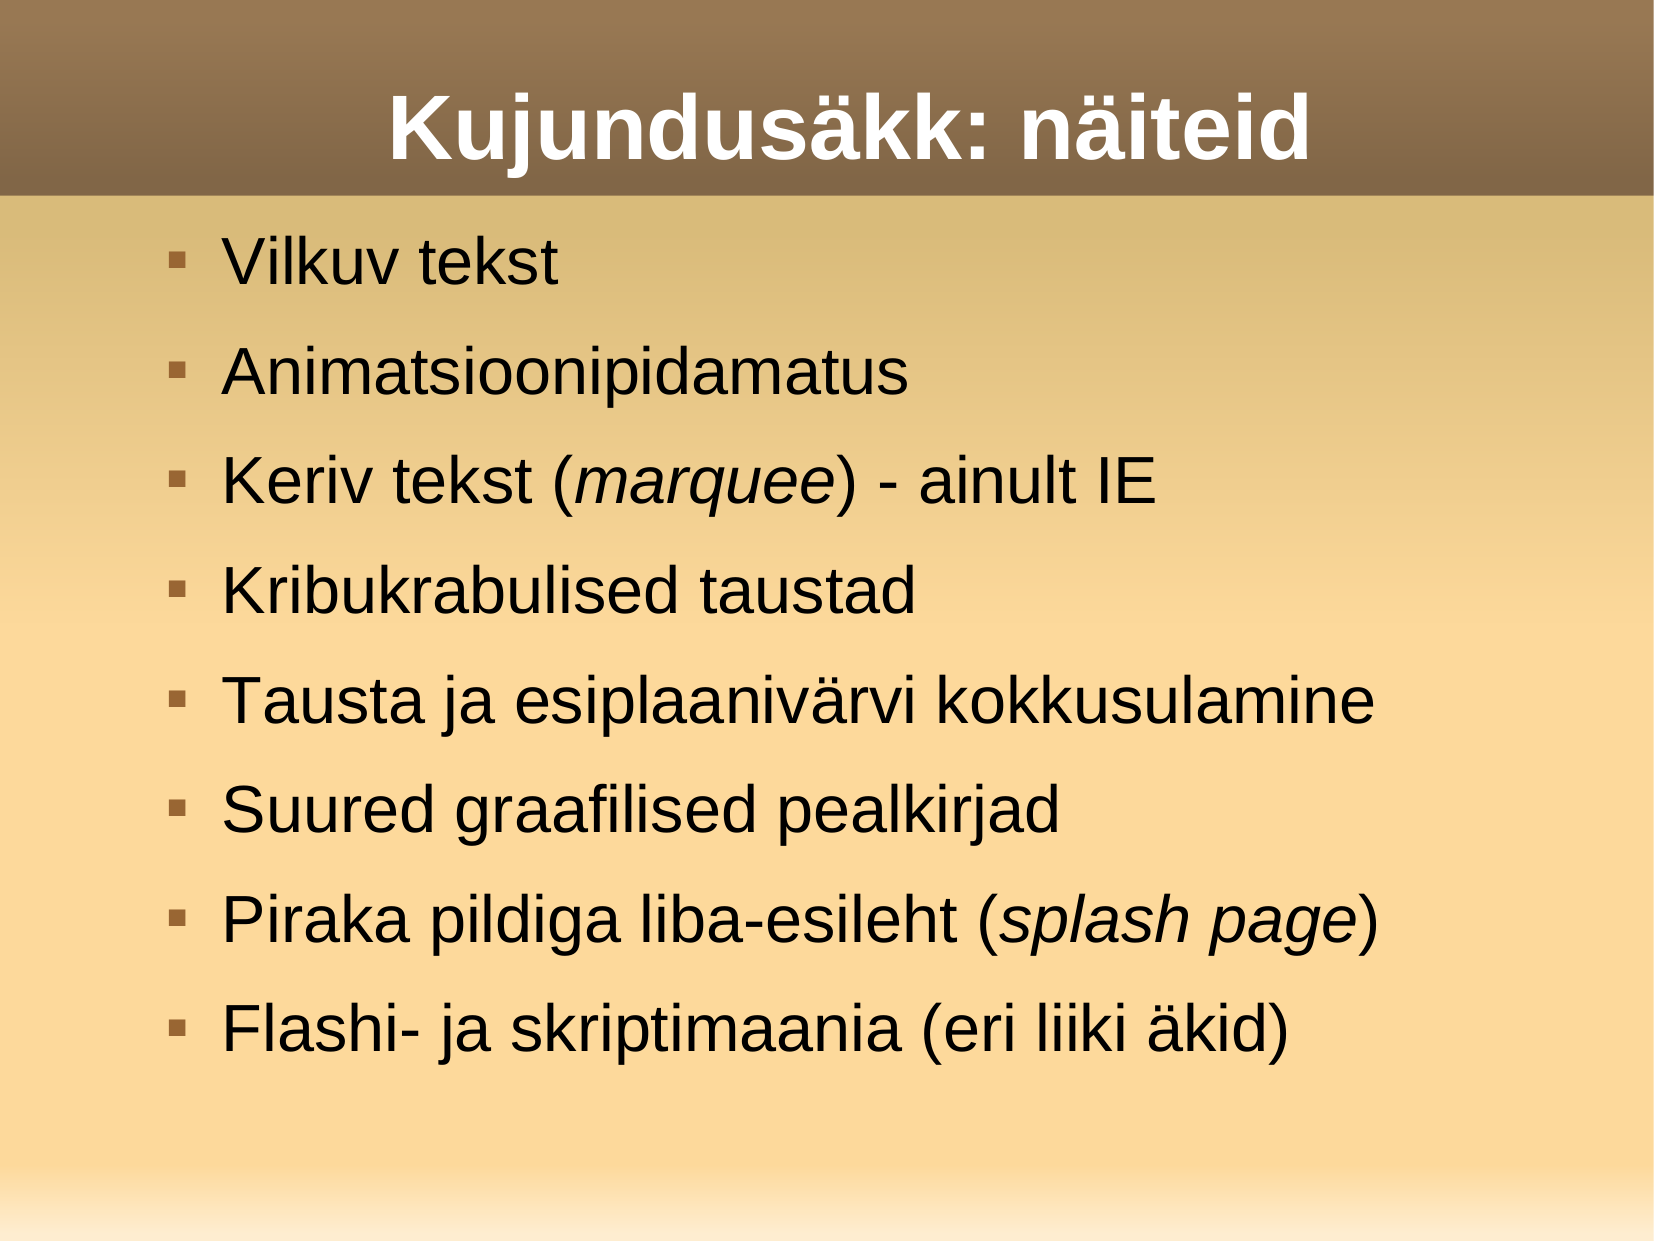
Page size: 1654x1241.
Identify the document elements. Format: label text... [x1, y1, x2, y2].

picture [0, 0, 1654, 1241]
title Kujundusäkk: näiteid [145, 20, 1557, 236]
list Vilkuv tekst Animatsioonipidamatus Keriv tekst (marquee) - ainult IE Kribukrabulised taustad Tausta ja esiplaanivärvi kokkusulamine Suured graafilised pealkirjad Piraka pildiga liba-esileht (splash page) Flashi- ja skriptimaania (eri liiki äkid) [151, 223, 1563, 1066]
